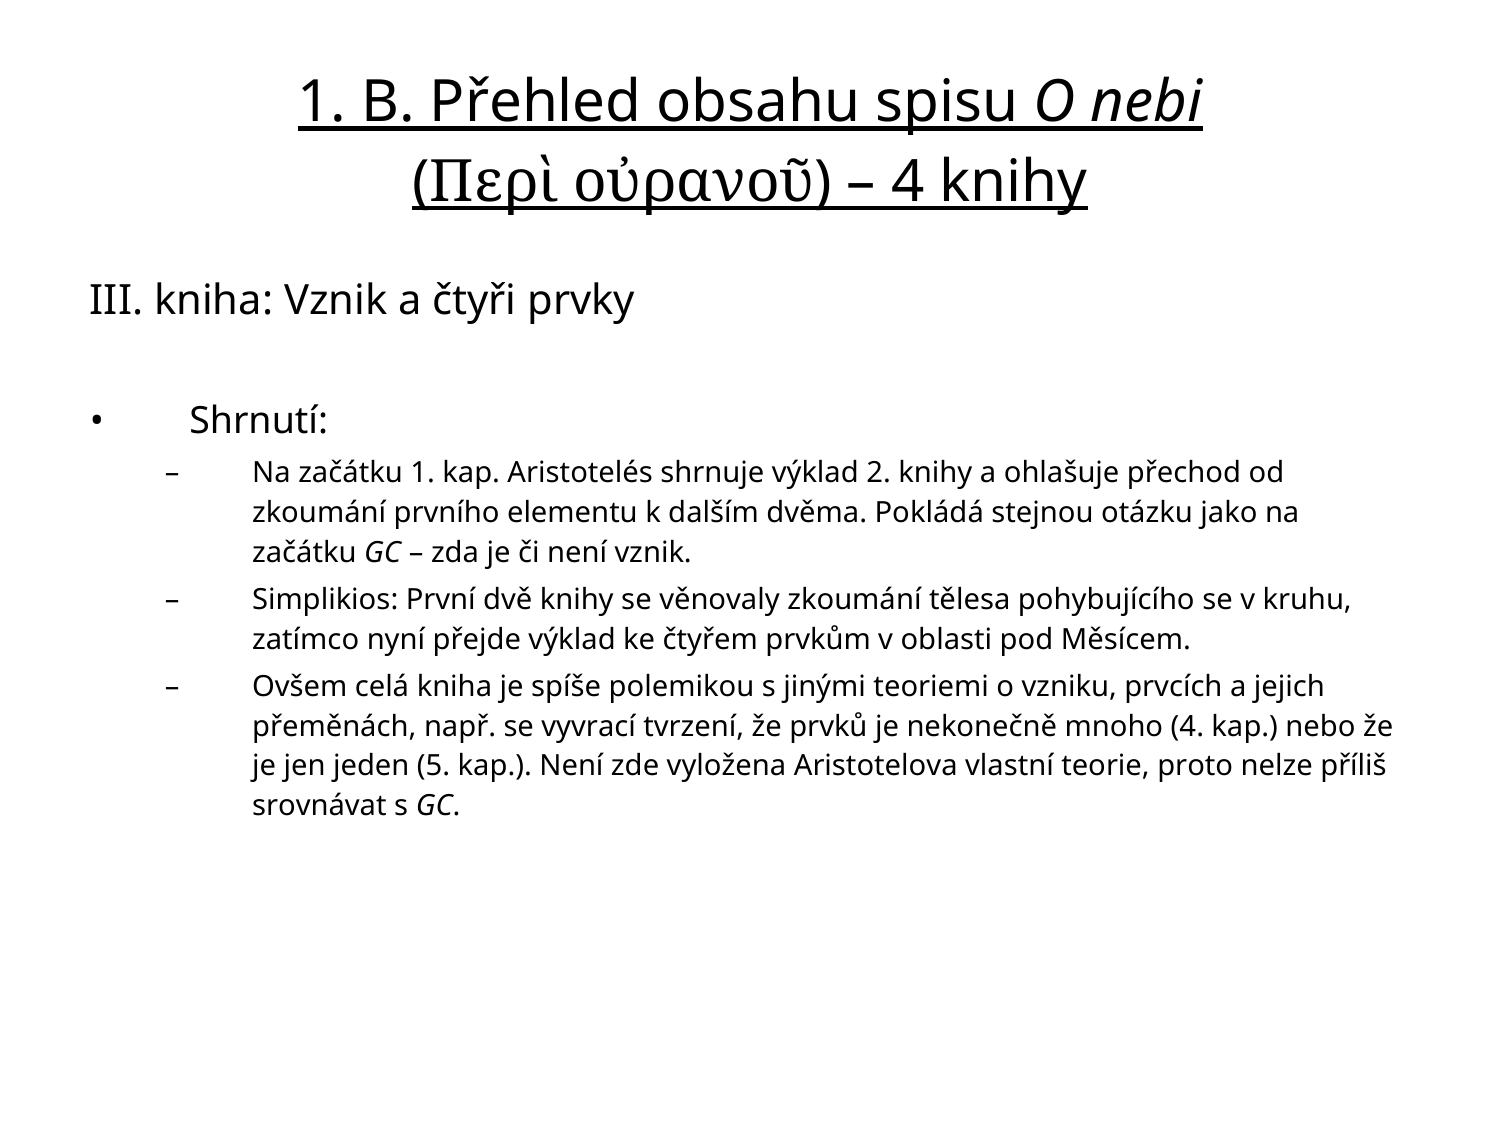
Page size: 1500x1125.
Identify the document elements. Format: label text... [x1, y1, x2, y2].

list III. kniha: Vznik a čtyři prvky Shrnutí: Na začátku 1. kap. Aristotelés shrnuje výklad 2. knihy a ohlašuje přechod od zkoumání prvního elementu k dalším dvěma. Pokládá stejnou otázku jako na začátku GC – zda je či není vznik. Simplikios: První dvě knihy se věnovaly zkoumání tělesa pohybujícího se v kruhu, zatímco nyní přejde výklad ke čtyřem prvkům v oblasti pod Měsícem. Ovšem celá kniha je spíše polemikou s jinými teoriemi o vzniku, prvcích a jejich přeměnách, např. se vyvrací tvrzení, že prvků je nekonečně mnoho (4. kap.) nebo že je jen jeden (5. kap.). Není zde vyložena Aristotelova vlastní teorie, proto nelze příliš srovnávat s GC. [75, 262, 1426, 1006]
title 1. B. Přehled obsahu spisu O nebi (Περὶ οὐρανοῦ) – 4 knihy [75, 45, 1426, 233]
